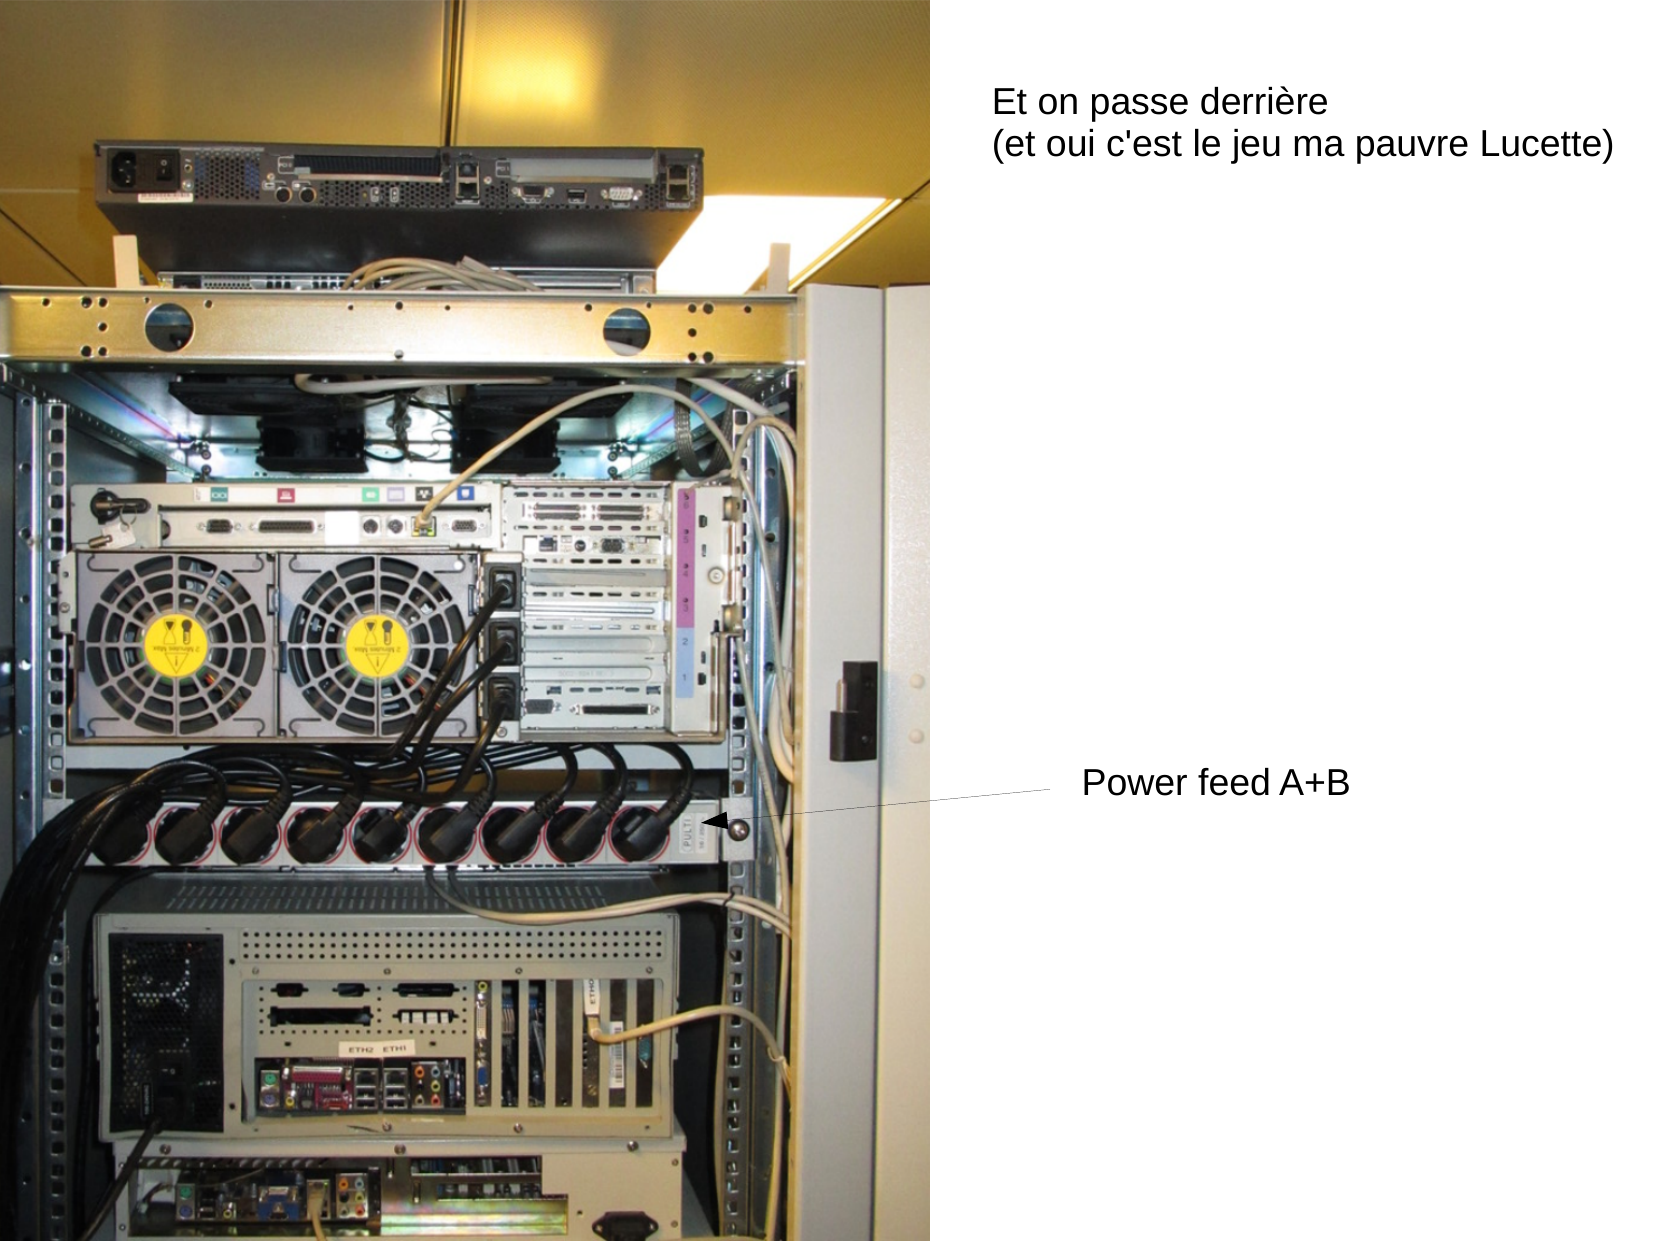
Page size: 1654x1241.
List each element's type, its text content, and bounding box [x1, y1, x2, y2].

text_box Et on passe derrière (et oui c'est le jeu ma pauvre Lucette) [977, 72, 1638, 172]
picture [0, 0, 930, 1241]
text_box Power feed A+B [1066, 754, 1366, 812]
